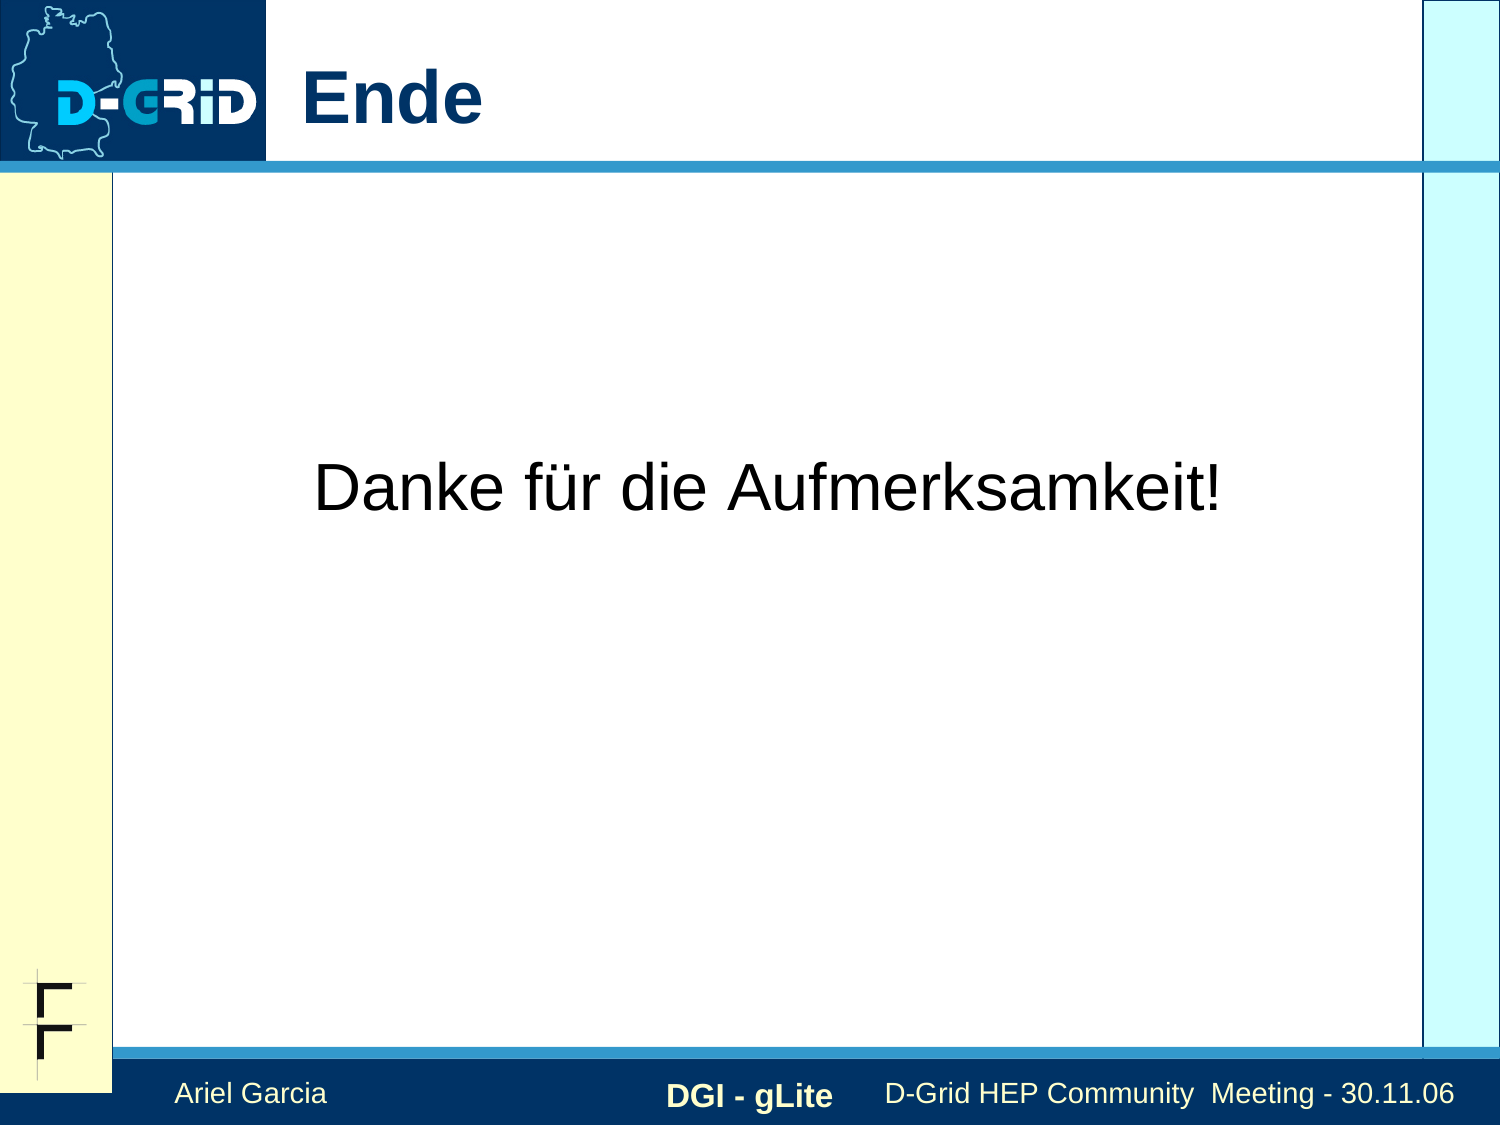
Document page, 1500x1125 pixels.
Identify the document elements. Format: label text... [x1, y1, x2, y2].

picture [17, 964, 95, 1083]
picture [0, 0, 266, 160]
list Danke für die Aufmerksamkeit! [262, 450, 1276, 648]
title Ende [301, 0, 1376, 196]
